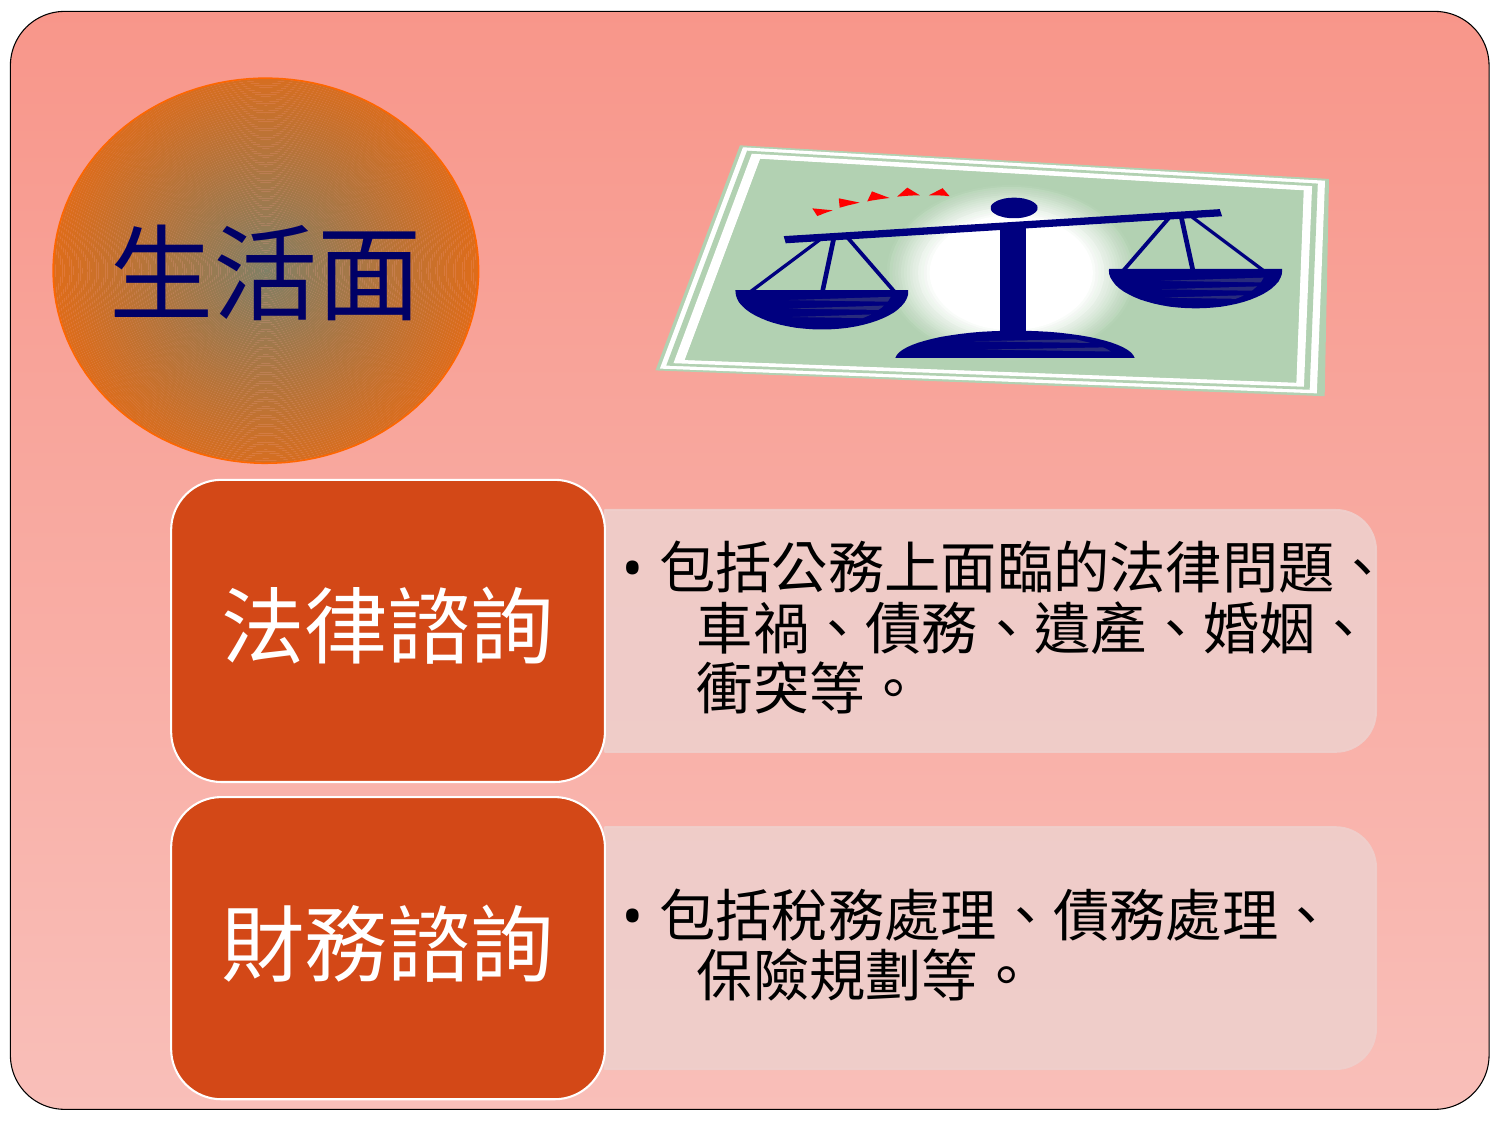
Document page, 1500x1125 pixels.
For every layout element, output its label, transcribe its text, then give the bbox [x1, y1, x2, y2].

picture [655, 145, 1329, 397]
text_box 包括稅務處理、債務處理、保險規劃等。 [604, 827, 1376, 1070]
text_box 財務諮詢 [171, 797, 605, 1100]
text_box 包括公務上面臨的法律問題、車禍、債務、遺產、婚姻、衝突等。 [604, 510, 1376, 752]
text_box 法律諮詢 [171, 479, 605, 783]
text_box 生活面 [53, 78, 479, 464]
